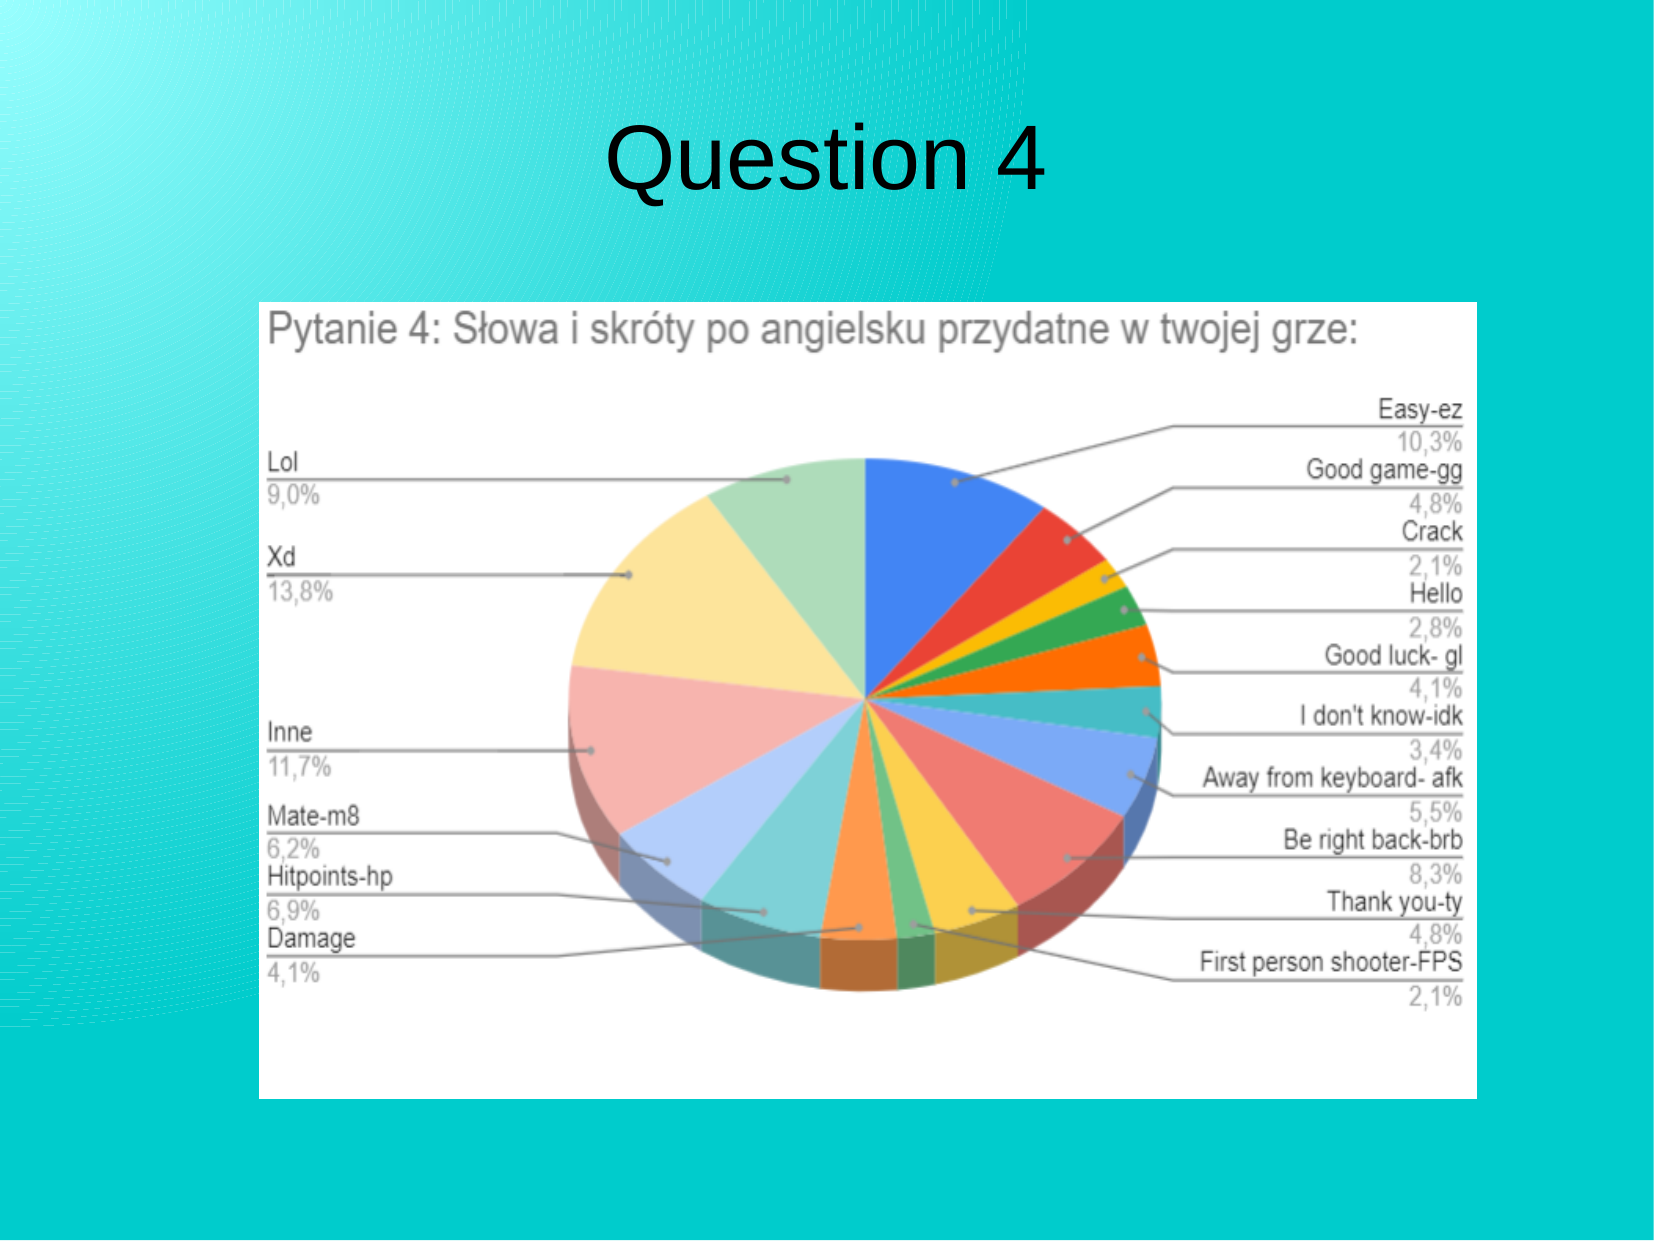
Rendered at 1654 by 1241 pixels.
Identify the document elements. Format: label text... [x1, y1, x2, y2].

picture [259, 302, 1477, 1099]
title Question 4 [82, 49, 1571, 257]
